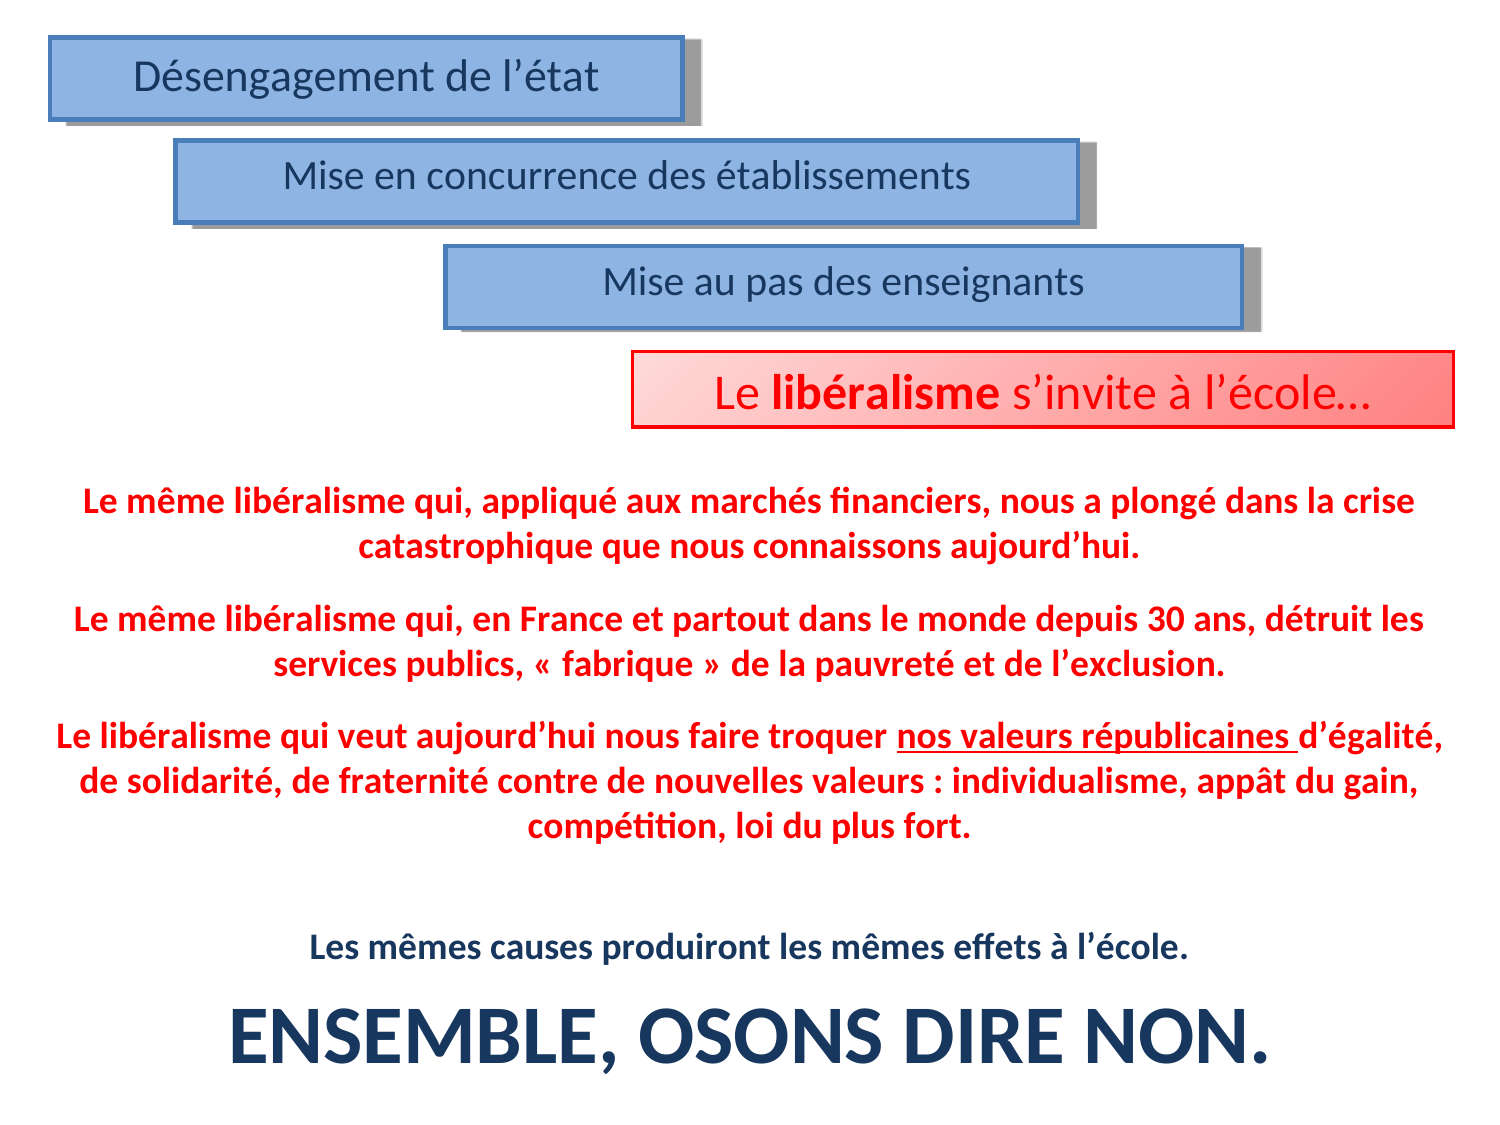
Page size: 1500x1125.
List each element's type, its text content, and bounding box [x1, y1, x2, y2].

text_box Mise en concurrence des établissements [175, 140, 1079, 223]
text_box Les mêmes causes produiront les mêmes effets à l’école. [35, 913, 1465, 975]
text_box Le libéralisme s’invite à l’école… [632, 351, 1454, 427]
text_box Mise au pas des enseignants [445, 246, 1243, 329]
text_box Le libéralisme qui veut aujourd’hui nous faire troquer nos valeurs républicaines d’égalité, de solidarité, de fraternité contre de nouvelles valeurs : individualisme, appât du gain, compétition, loi du plus fort. [35, 703, 1465, 854]
text_box Désengagement de l’état [49, 37, 683, 120]
text_box Le même libéralisme qui, en France et partout dans le monde depuis 30 ans, détruit les services publics, « fabrique » de la pauvreté et de l’exclusion. [35, 585, 1465, 692]
text_box Le même libéralisme qui, appliqué aux marchés financiers, nous a plongé dans la crise catastrophique que nous connaissons aujourd’hui. [35, 468, 1465, 575]
text_box ENSEMBLE, OSONS DIRE NON. [35, 975, 1465, 1089]
